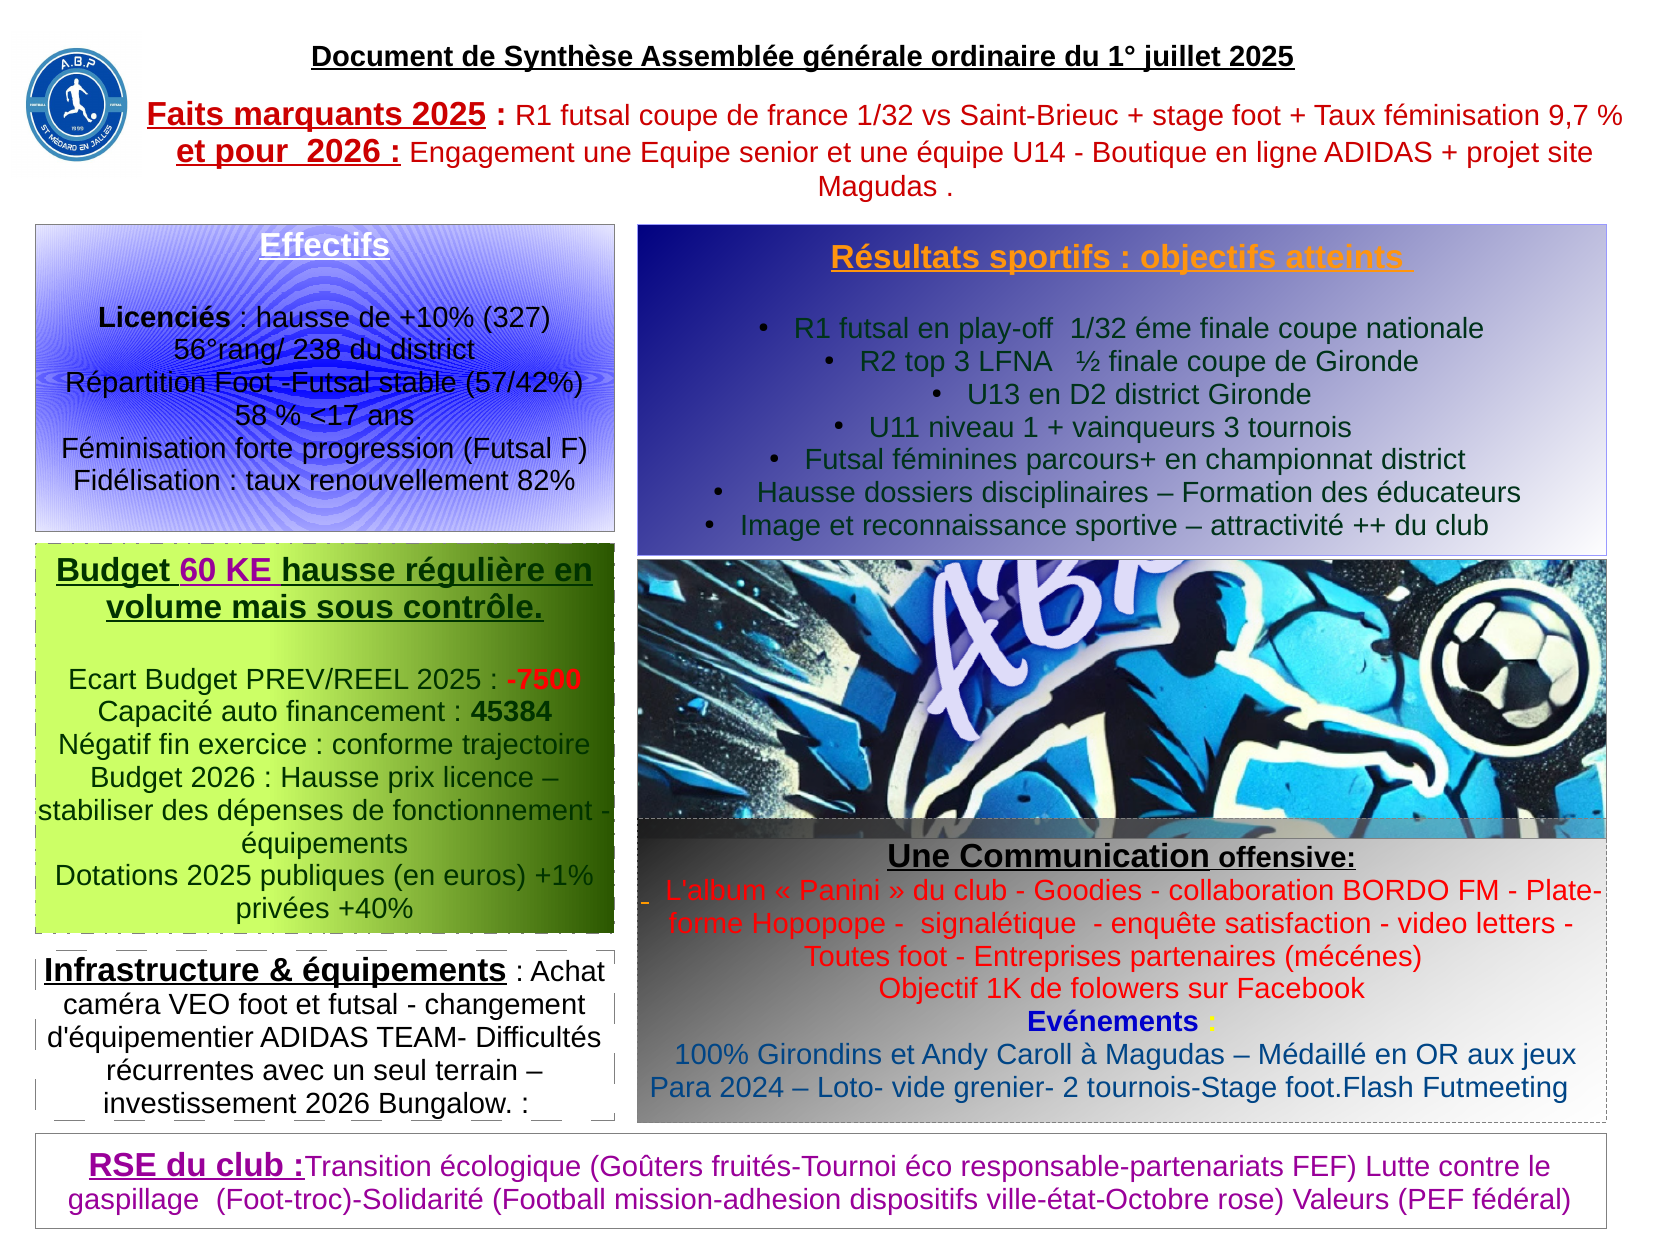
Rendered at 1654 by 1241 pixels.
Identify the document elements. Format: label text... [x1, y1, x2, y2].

subtitle Une Communication offensive: L'album « Panini » du club - Goodies - collaboration BORDO FM - Plate-forme Hopopope - signalétique - enquête satisfaction - video letters - Toutes foot - Entreprises partenaires (mécénes) Objectif 1K de folowers sur Facebook Evénements : 100% Girondins et Andy Caroll à Magudas – Médaillé en OR aux jeux Para 2024 – Loto- vide grenier- 2 tournois-Stage foot.Flash Futmeeting [637, 818, 1607, 1123]
text_box Faits marquants 2025 : R1 futsal coupe de france 1/32 vs Saint-Brieuc + stage foot + Taux féminisation 9,7 % et pour 2026 : Engagement une Equipe senior et une équipe U14 - Boutique en ligne ADIDAS + projet site Magudas . [141, 74, 1630, 223]
text_box Résultats sportifs : objectifs atteints R1 futsal en play-off 1/32 éme finale coupe nationale R2 top 3 LFNA ½ finale coupe de Gironde U13 en D2 district Gironde U11 niveau 1 + vainqueurs 3 tournois Futsal féminines parcours+ en championnat district Hausse dossiers disciplinaires – Formation des éducateurs Image et reconnaissance sportive – attractivité ++ du club [637, 224, 1607, 556]
text_box RSE du club :Transition écologique (Goûters fruités-Tournoi éco responsable-partenariats FEF) Lutte contre le gaspillage (Foot-troc)-Solidarité (Football mission-adhesion dispositifs ville-état-Octobre rose) Valeurs (PEF fédéral) [35, 1133, 1607, 1229]
text_box [637, 559, 1607, 818]
text_box Budget 60 KE hausse régulière en volume mais sous contrôle. Ecart Budget PREV/REEL 2025 : -7500 Capacité auto financement : 45384 Négatif fin exercice : conforme trajectoire Budget 2026 : Hausse prix licence – stabiliser des dépenses de fonctionnement - équipements Dotations 2025 publiques (en euros) +1% privées +40% [35, 543, 615, 934]
picture [11, 31, 142, 178]
title Document de Synthèse Assemblée générale ordinaire du 1° juillet 2025 [59, 0, 1548, 74]
text_box Effectifs Licenciés : hausse de +10% (327) 56°rang/ 238 du district Répartition Foot -Futsal stable (57/42%) 58 % <17 ans Féminisation forte progression (Futsal F) Fidélisation : taux renouvellement 82% [35, 224, 615, 532]
text_box Infrastructure & équipements : Achat caméra VEO foot et futsal - changement d'équipementier ADIDAS TEAM- Difficultés récurrentes avec un seul terrain – investissement 2026 Bungalow. : [35, 950, 615, 1121]
